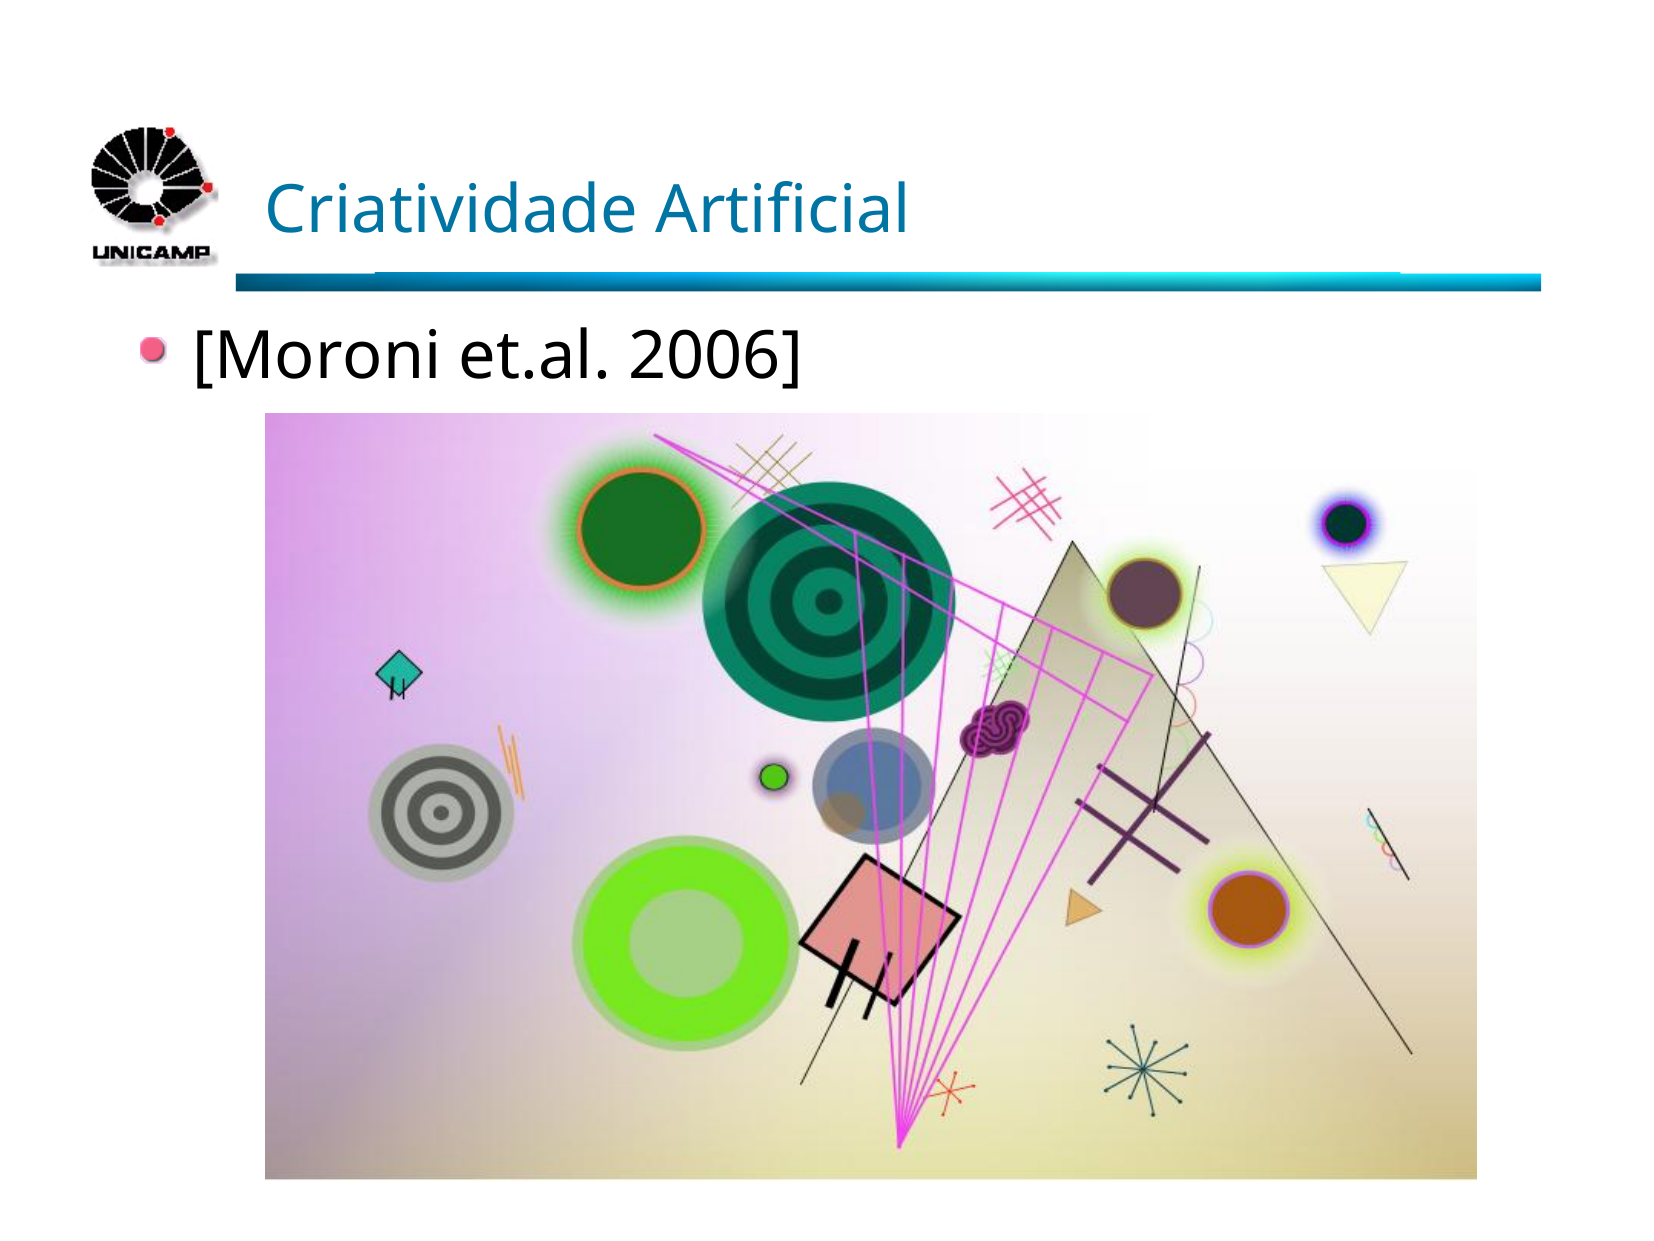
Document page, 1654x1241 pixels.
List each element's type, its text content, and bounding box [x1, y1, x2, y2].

title Criatividade Artificial [264, 57, 1534, 250]
list [Moroni et.al. 2006] [121, 309, 1534, 1167]
picture [125, 272, 1654, 295]
text_box [265, 413, 1477, 1182]
